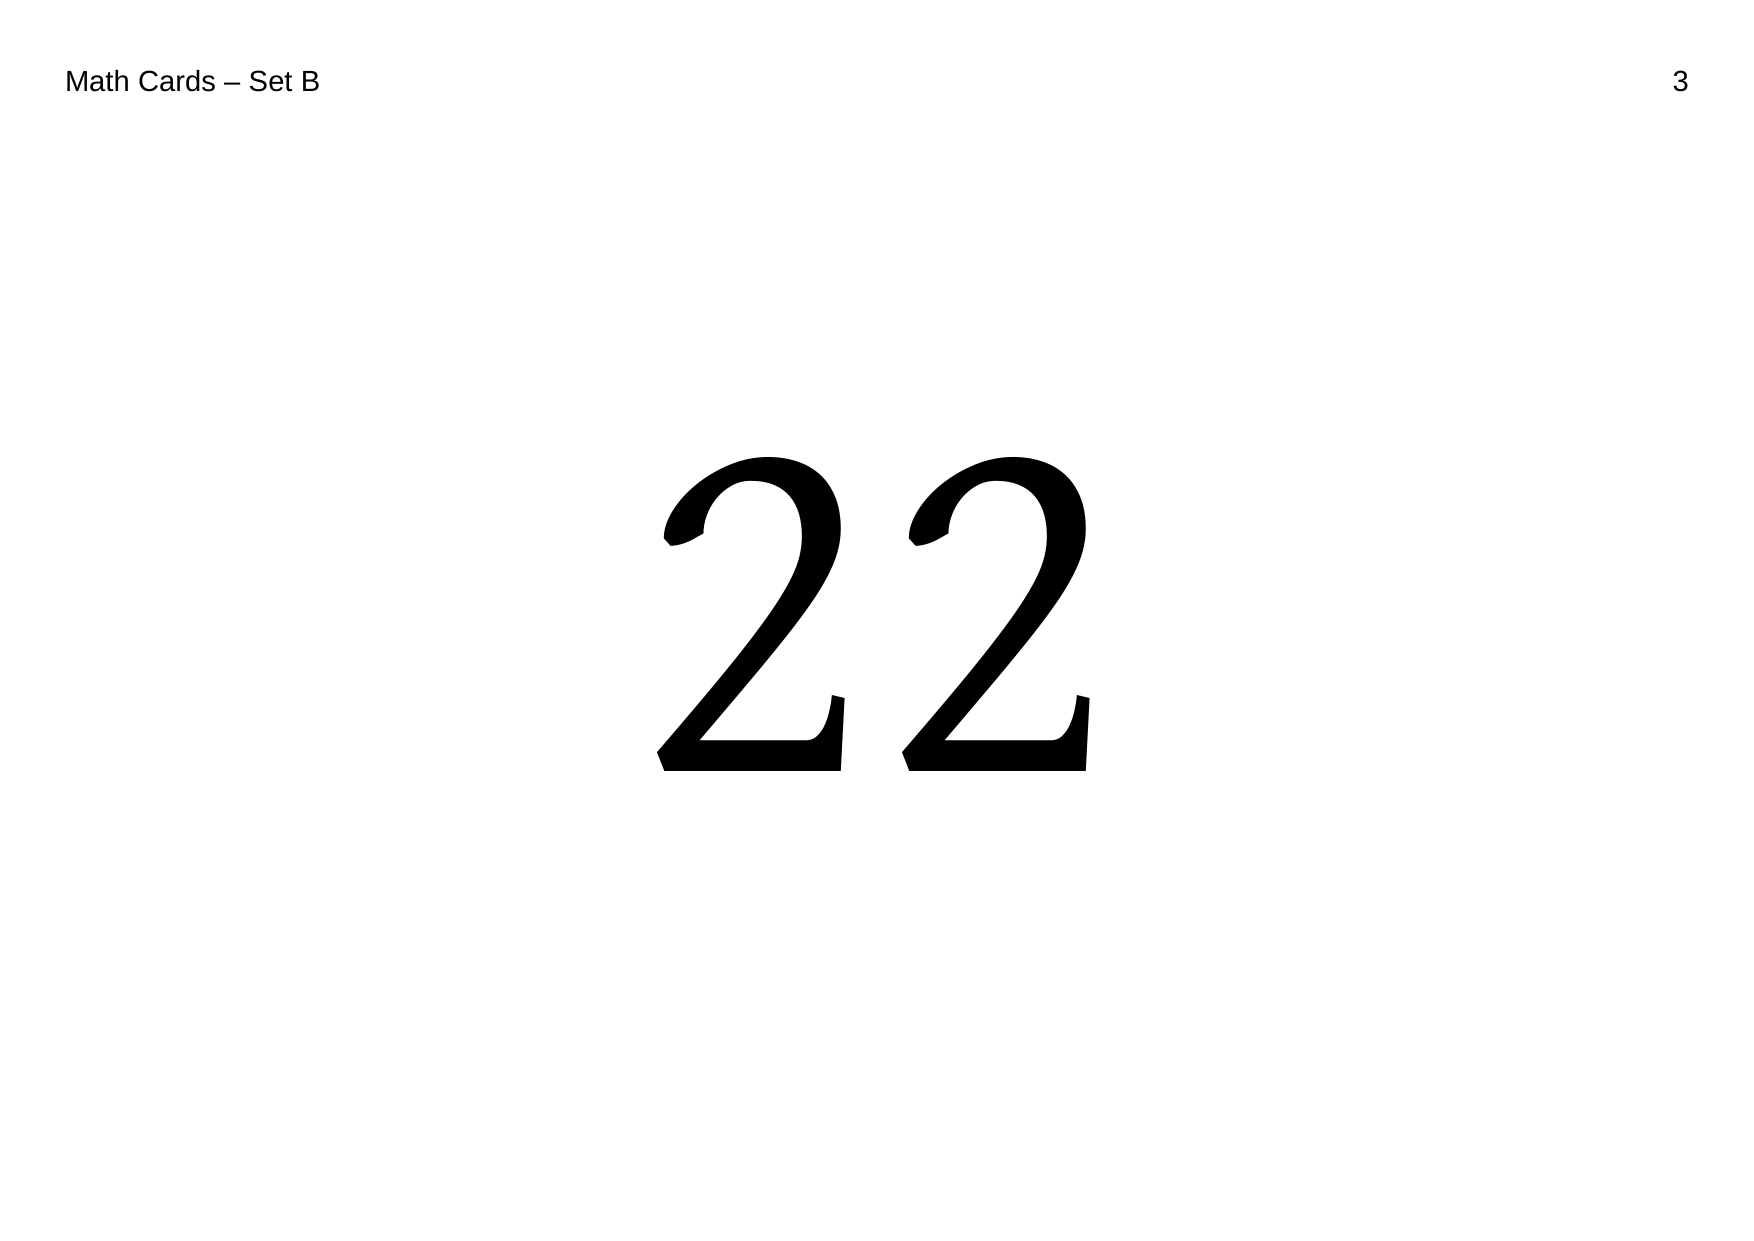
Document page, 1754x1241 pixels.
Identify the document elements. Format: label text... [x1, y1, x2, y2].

text_box 3 [1666, 59, 1695, 104]
text_box Math Cards – Set B [59, 59, 328, 104]
text_box 22 [626, 318, 1128, 922]
